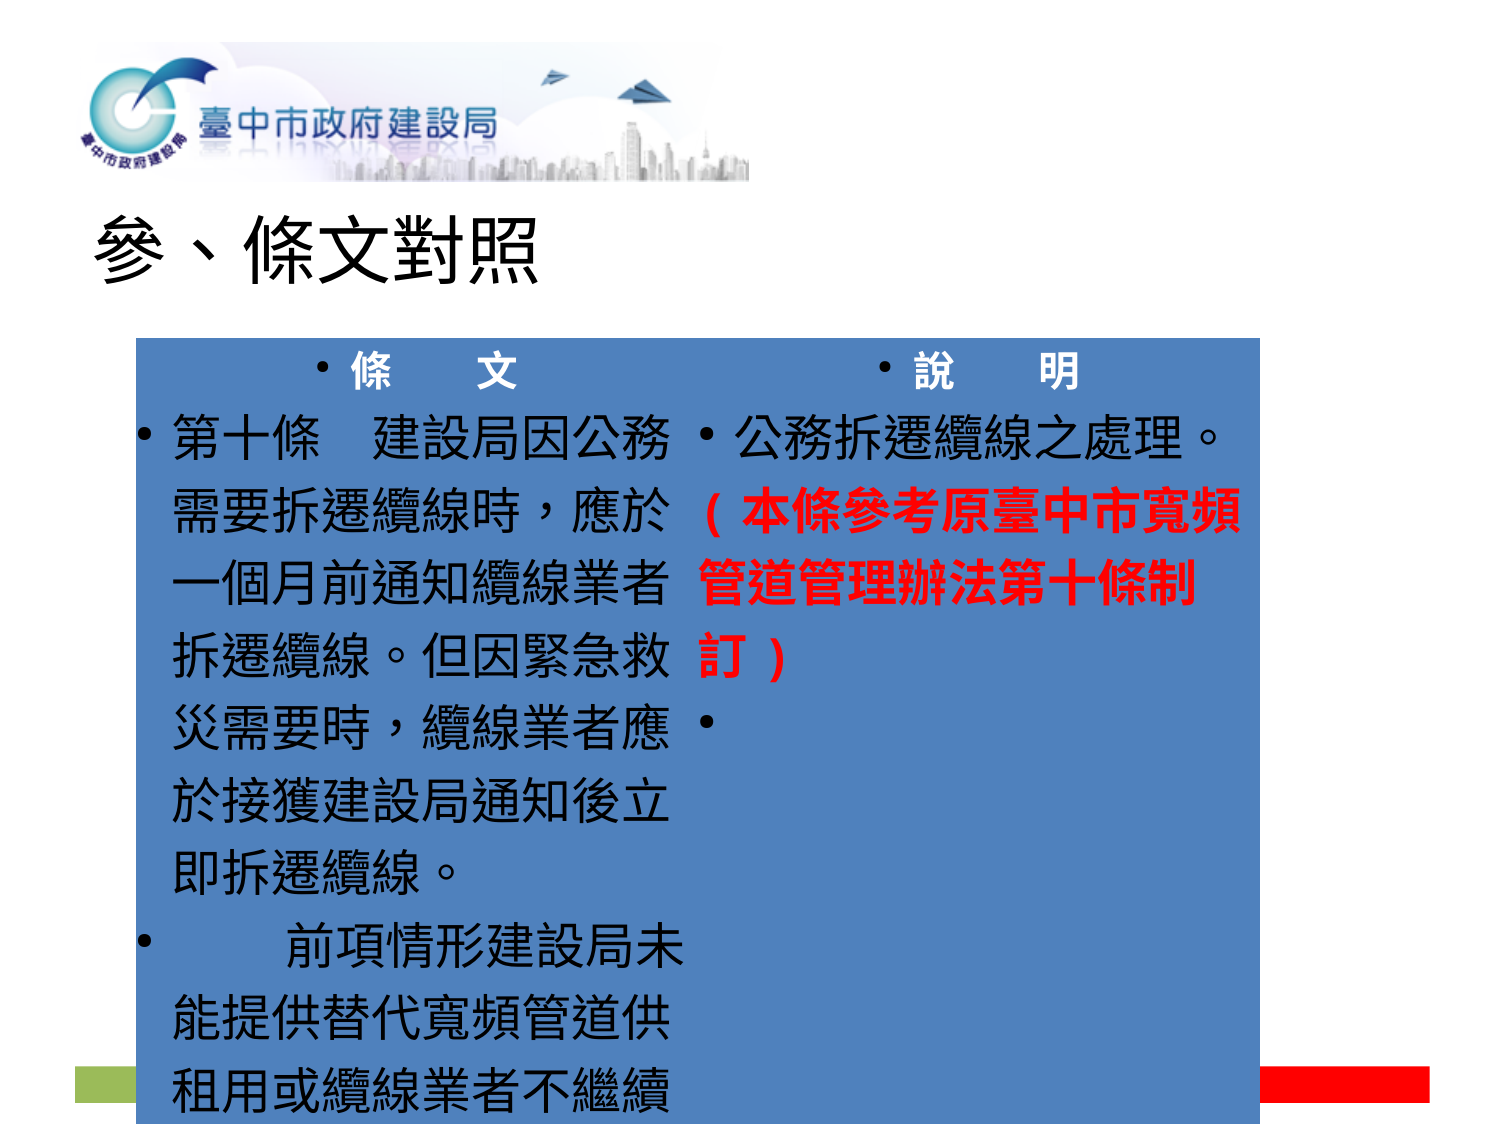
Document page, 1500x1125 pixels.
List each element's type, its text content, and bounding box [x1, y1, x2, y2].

text_box [1260, 1053, 1489, 1114]
text_box 參、條文對照 [76, 196, 1427, 303]
table_header 說 明 [698, 338, 1260, 399]
table_cell 第十條 建設局因公務需要拆遷纜線時，應於一個月前通知纜線業者拆遷纜線。但因緊急救災需要時，纜線業者應於接獲建設局通知後立即拆遷纜線。 前項情形建設局未能提供替代寬頻管道供租用或纜線業者不繼續 [136, 399, 698, 1124]
table_cell 公務拆遷纜線之處理。 (本條參考原臺中市寬頻管道管理辦法第十條制訂) [698, 399, 1260, 1124]
table_header 條 文 [136, 338, 698, 399]
